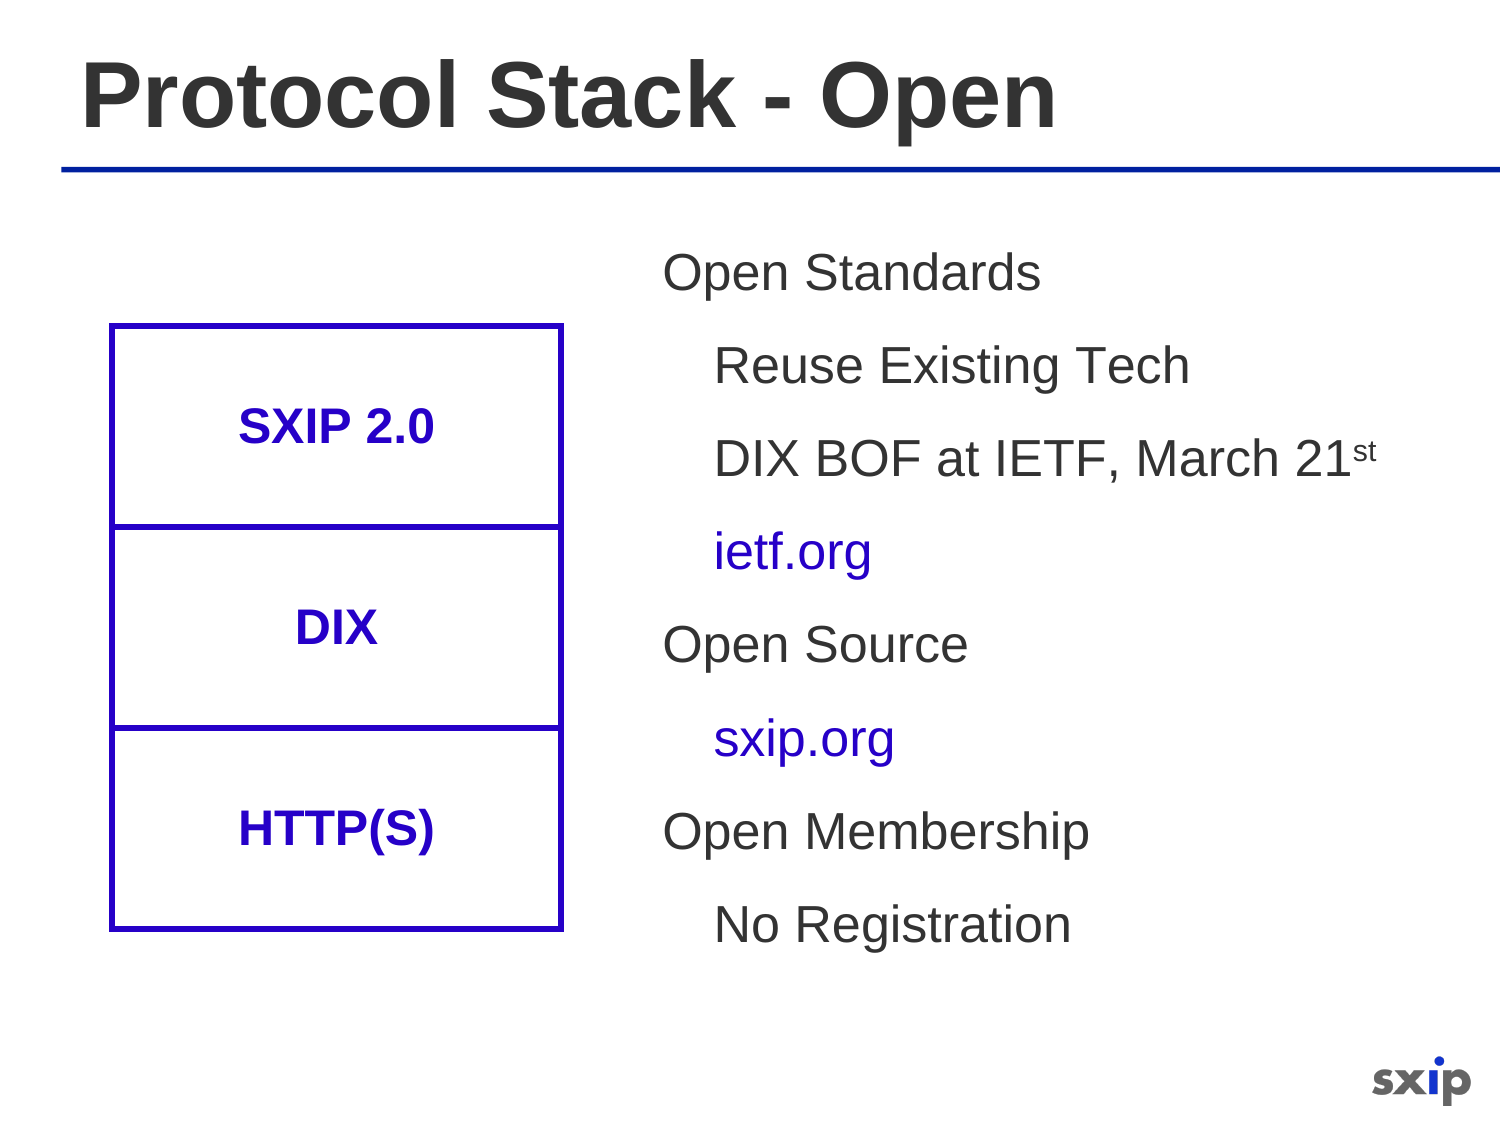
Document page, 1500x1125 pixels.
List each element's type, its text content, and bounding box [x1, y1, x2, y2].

picture [1372, 1056, 1471, 1106]
text_box DIX [112, 527, 562, 727]
text_box SXIP 2.0 [112, 326, 562, 527]
text_box HTTP(S) [112, 727, 562, 929]
title Protocol Stack - Open [61, 21, 1495, 169]
list Open Standards Reuse Existing Tech DIX BOF at IETF, March 21st ietf.org Open Source sxip.org Open Membership No Registration [625, 243, 1500, 1035]
